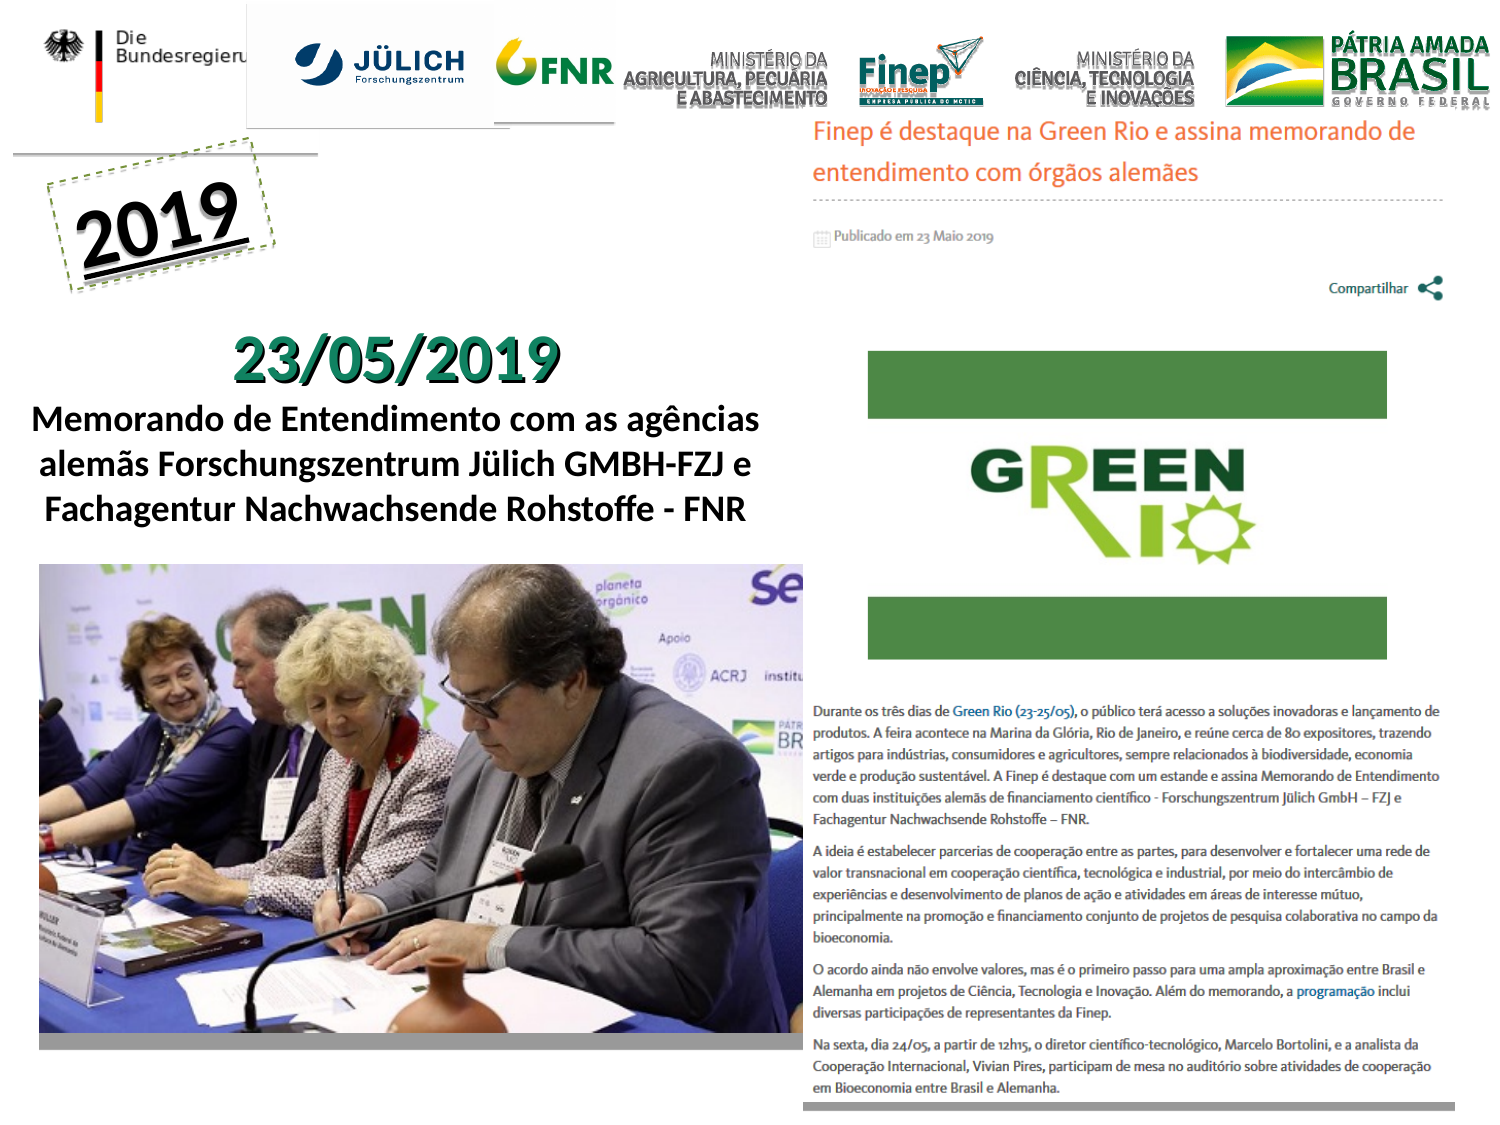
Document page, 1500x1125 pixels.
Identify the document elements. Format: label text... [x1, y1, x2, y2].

text_box 23/05/2019 Memorando de Entendimento com as agências alemãs Forschungszentrum Jülich GMBH-FZJ e Fachagentur Nachwachsende Rohstoffe - FNR [2, 306, 789, 581]
picture [13, 0, 1500, 1102]
text_box 2019 [47, 137, 275, 291]
